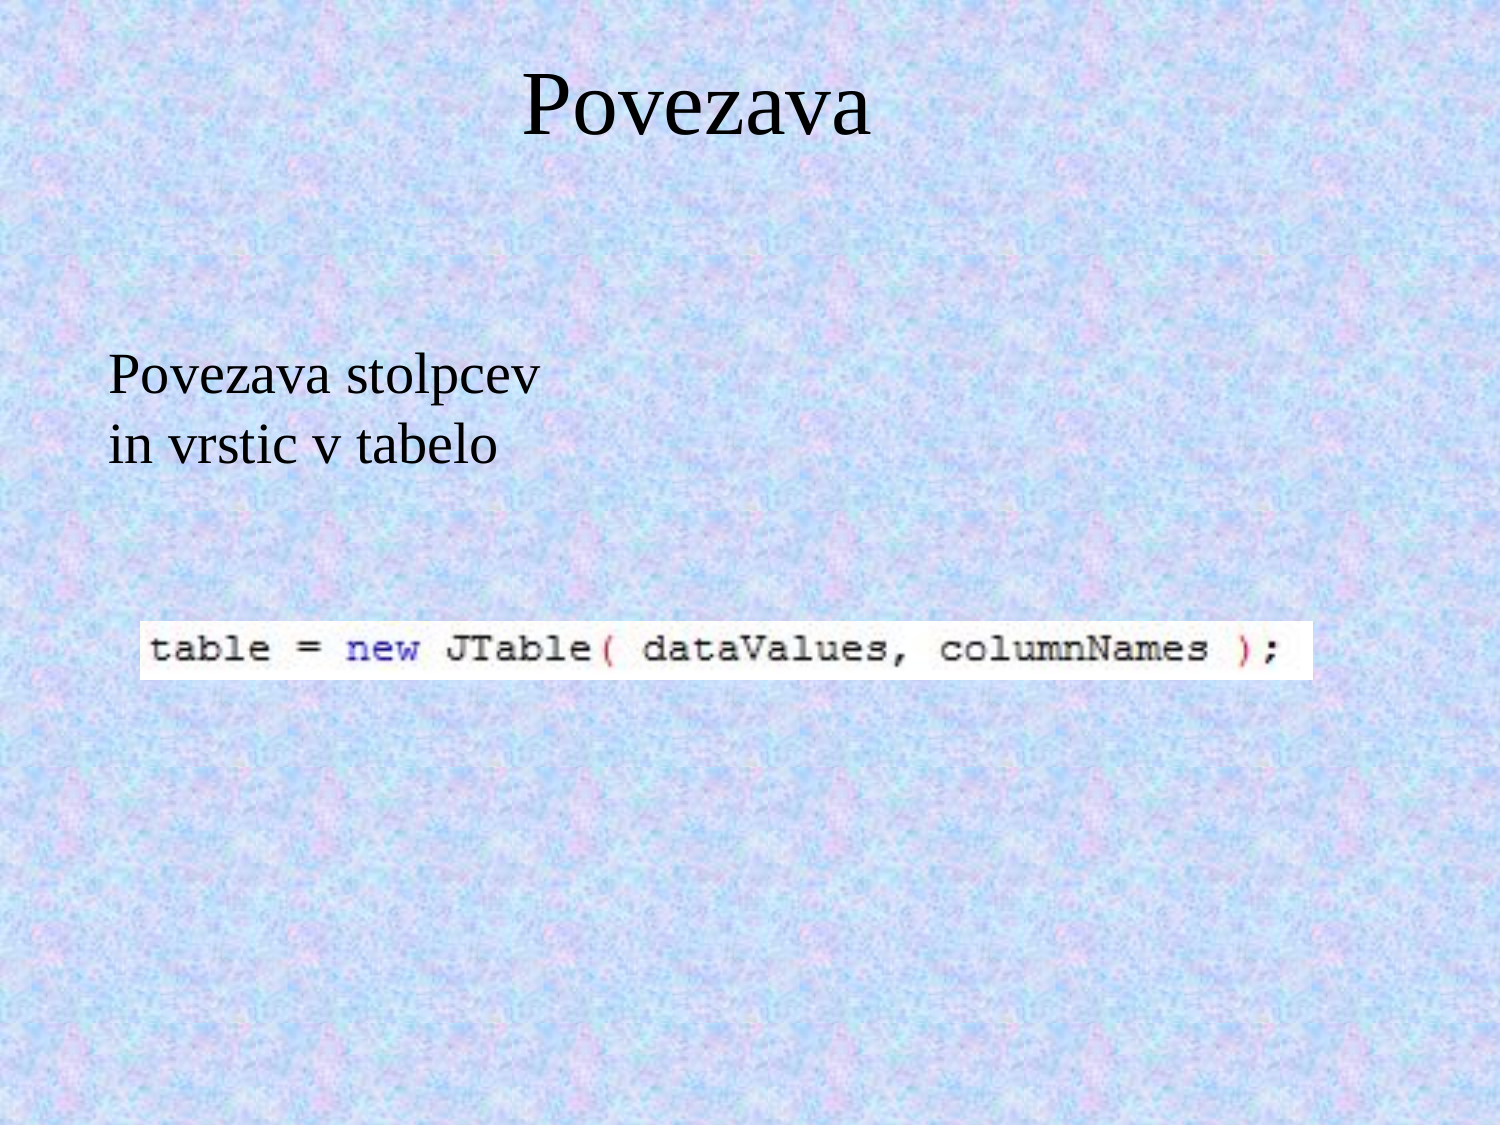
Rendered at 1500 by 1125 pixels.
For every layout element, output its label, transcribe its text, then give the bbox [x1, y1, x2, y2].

text_box Povezava stolpcev in vrstic v tabelo [93, 328, 575, 483]
text_box Povezava [163, 35, 1231, 160]
picture [0, 0, 1500, 1125]
